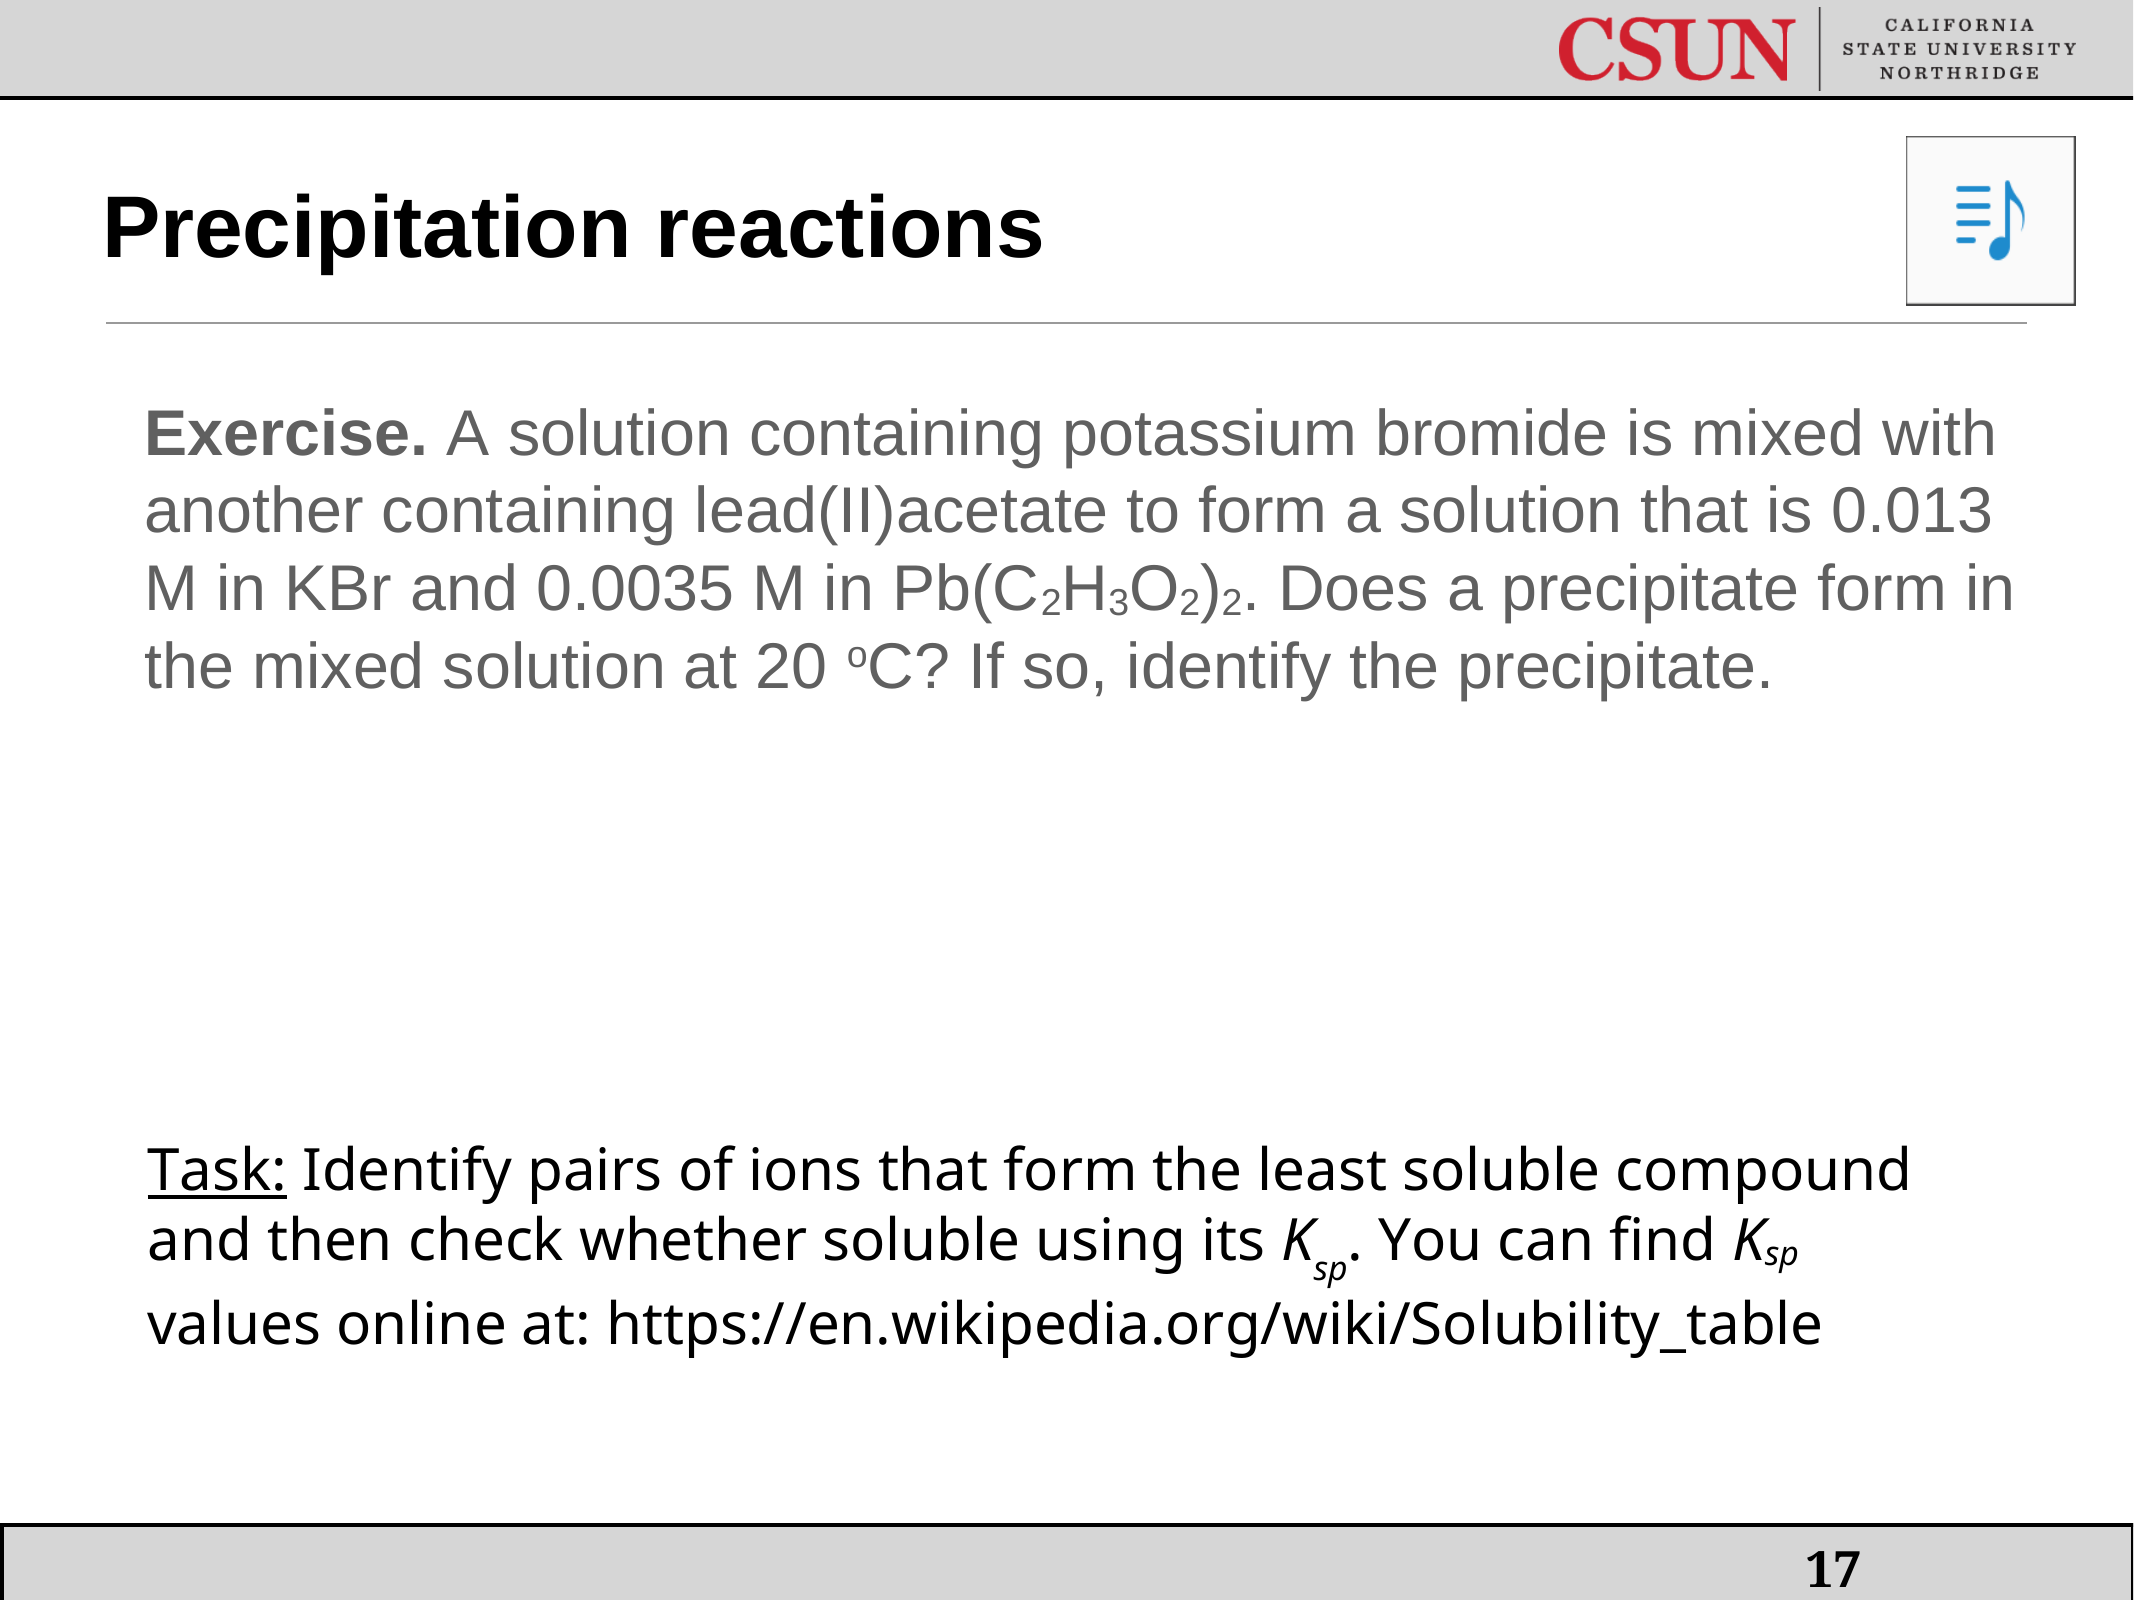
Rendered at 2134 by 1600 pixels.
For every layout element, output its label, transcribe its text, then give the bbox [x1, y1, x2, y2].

text_box [1905, 135, 2077, 307]
picture [1559, 7, 2076, 91]
title Precipitation reactions [93, 104, 2040, 284]
list Exercise. A solution containing potassium bromide is mixed with another containing lead(II)acetate to form a solution that is 0.013 M in KBr and 0.0035 M in Pb(C2H3O2)2. Does a precipitate form in the mixed solution at 20 oC? If so, identify the precipitate. [93, 382, 2040, 731]
text_box Task: Identify pairs of ions that form the least soluble compound and then check whether soluble using its Ksp. You can find Ksp values online at: https://en.wikipedia.org/wiki/Solubility_table [132, 1125, 2051, 1365]
